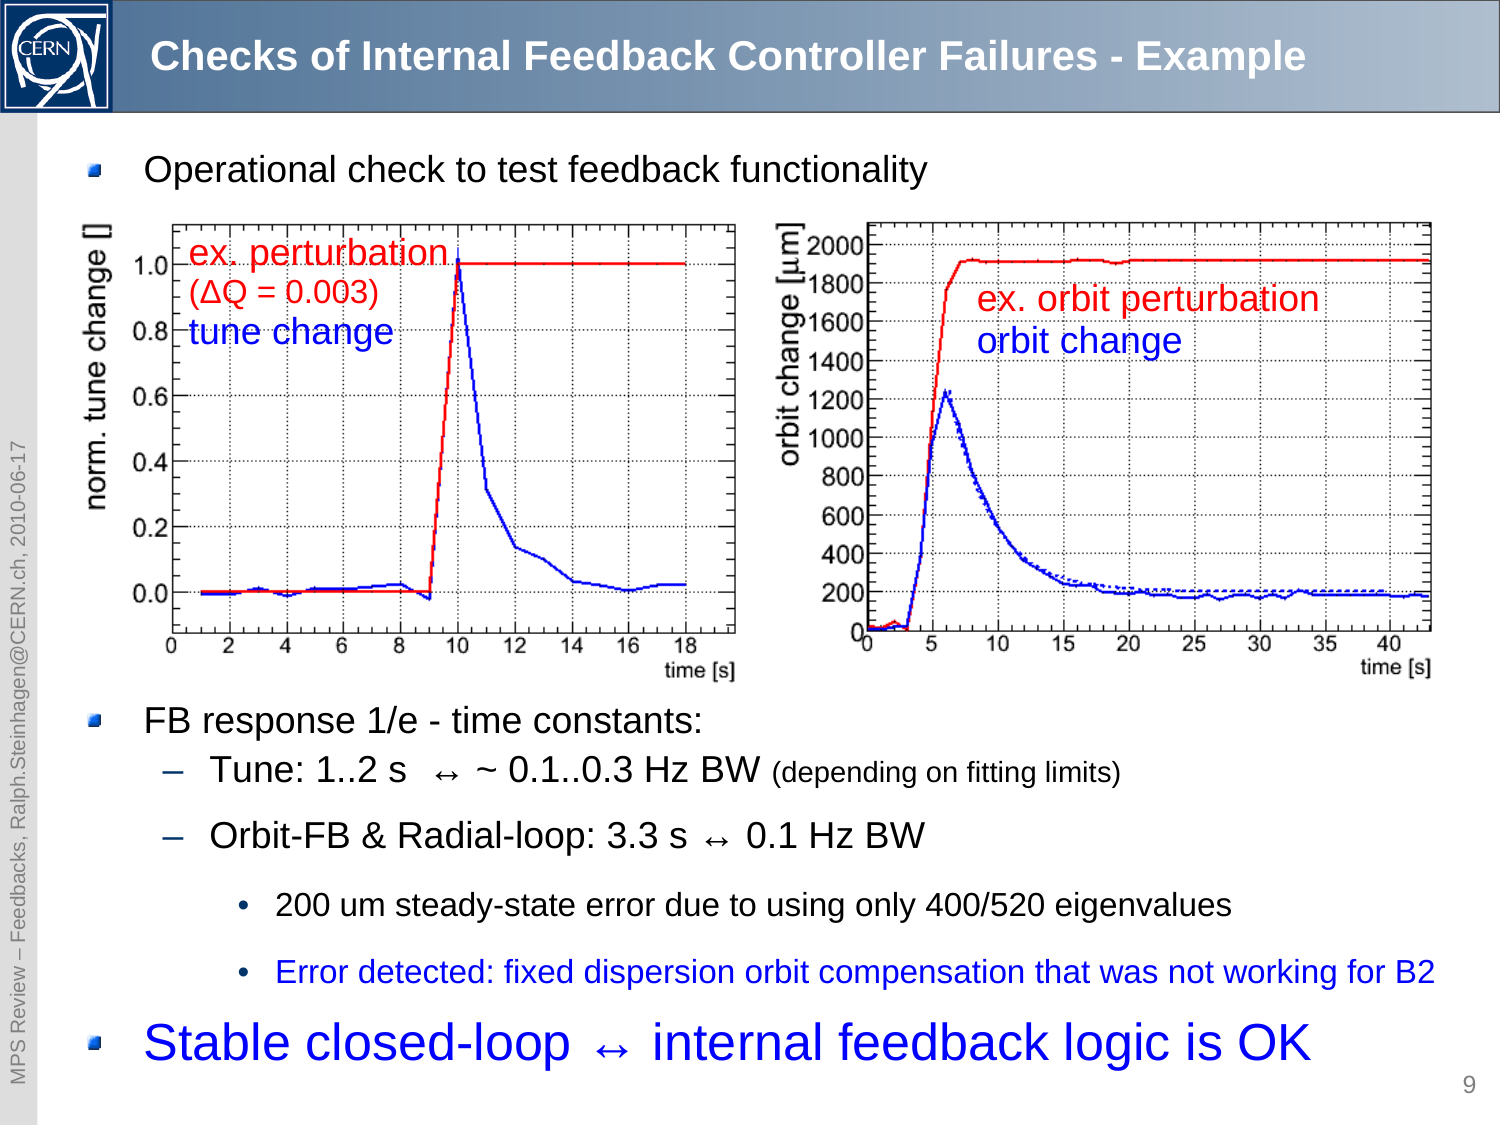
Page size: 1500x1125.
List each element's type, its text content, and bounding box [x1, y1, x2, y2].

picture [78, 216, 755, 690]
text_box ex. orbit perturbation orbit change [962, 270, 1488, 370]
list Operational check to test feedback functionality FB response 1/e - time constants: Tune: 1..2 s ↔ ~ 0.1..0.3 Hz BW (depending on fitting limits) Orbit-FB & Radial-loop: 3.3 s ↔ 0.1 Hz BW 200 um steady-state error due to using only 400/520 eigenvalues Error detected: fixed dispersion orbit compensation that was not working for B2 Stable closed-loop ↔ internal feedback logic is OK [87, 147, 1438, 1101]
text_box ex. perturbation (ΔQ = 0.003) tune change [173, 224, 699, 361]
picture [0, 0, 113, 113]
picture [774, 214, 1451, 688]
title Checks of Internal Feedback Controller Failures - Example [150, 7, 1477, 106]
